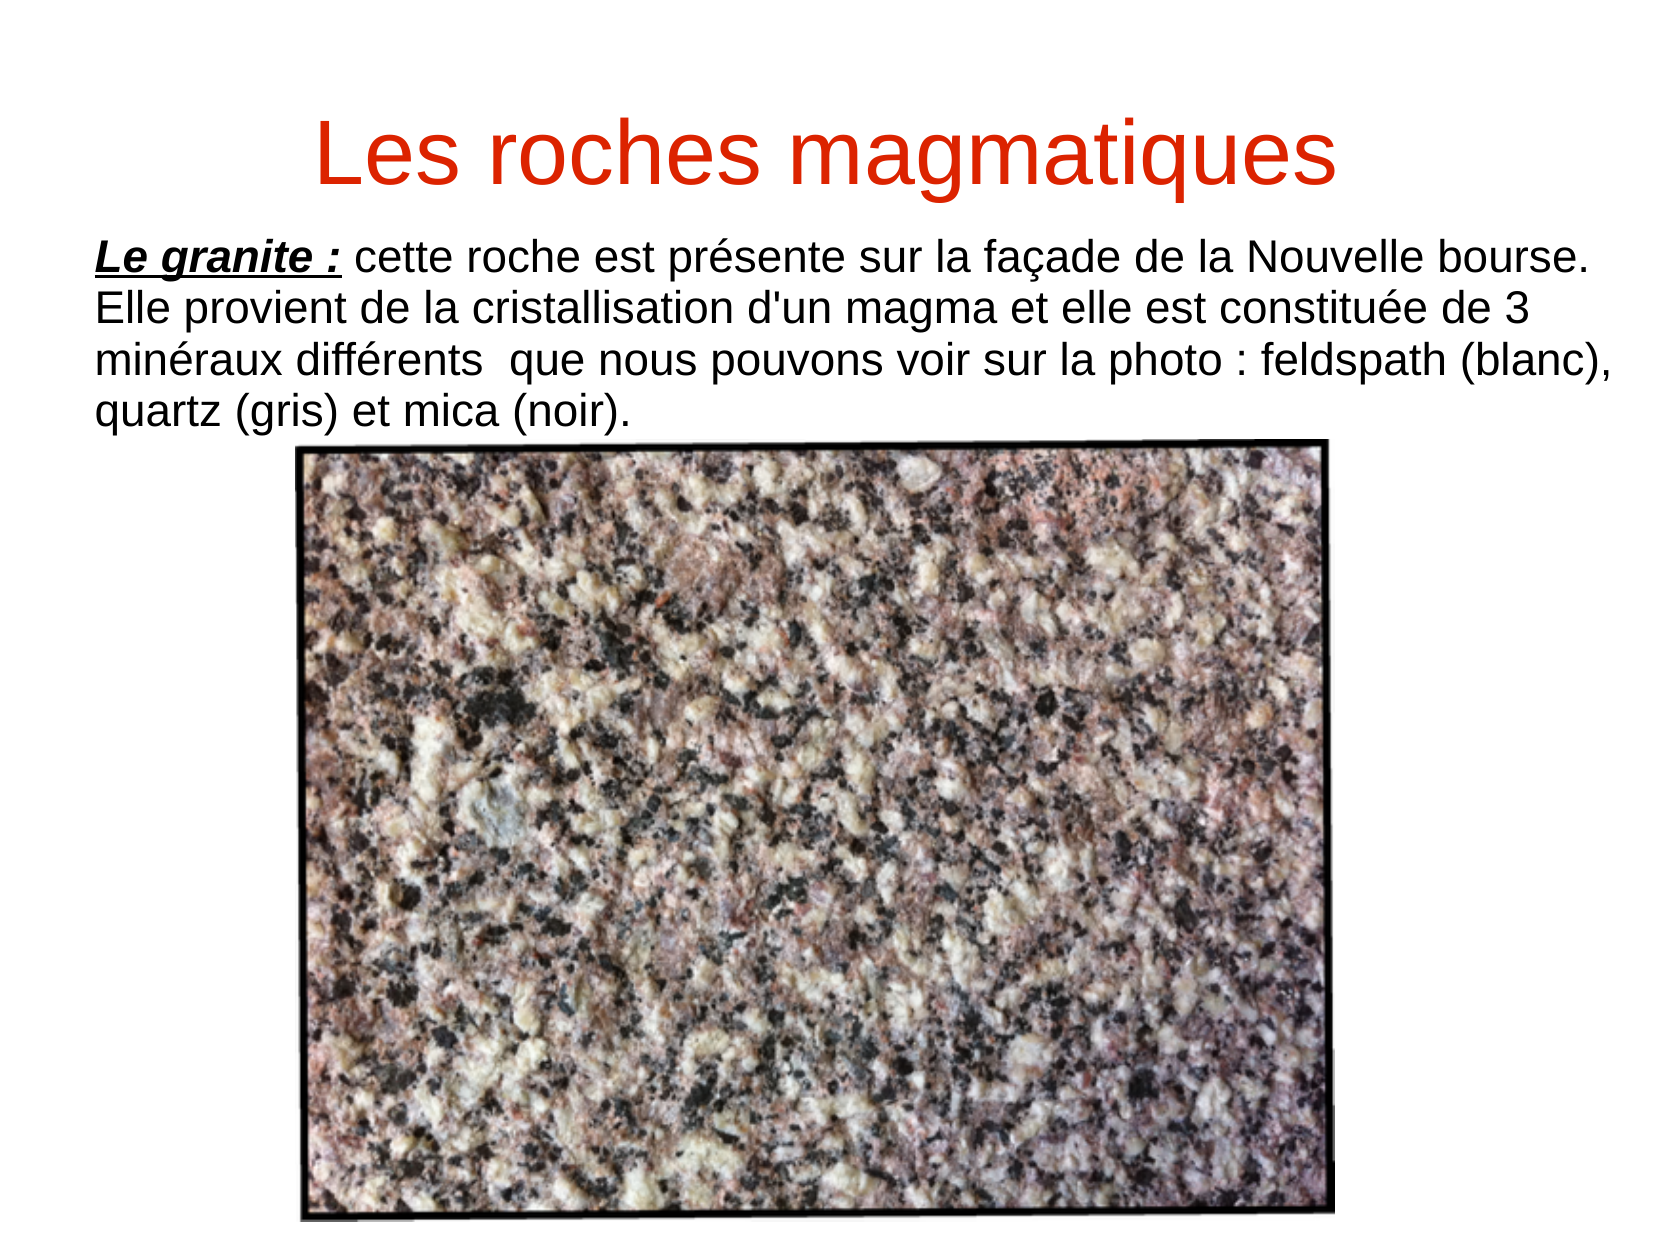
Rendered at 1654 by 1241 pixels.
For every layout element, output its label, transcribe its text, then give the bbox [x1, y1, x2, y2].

list Le granite : cette roche est présente sur la façade de la Nouvelle bourse. Elle provient de la cristallisation d'un magma et elle est constituée de 3 minéraux différents que nous pouvons voir sur la photo : feldspath (blanc), quartz (gris) et mica (noir). [23, 231, 1630, 951]
title Les roches magmatiques [82, 49, 1571, 231]
picture [295, 439, 1335, 1223]
